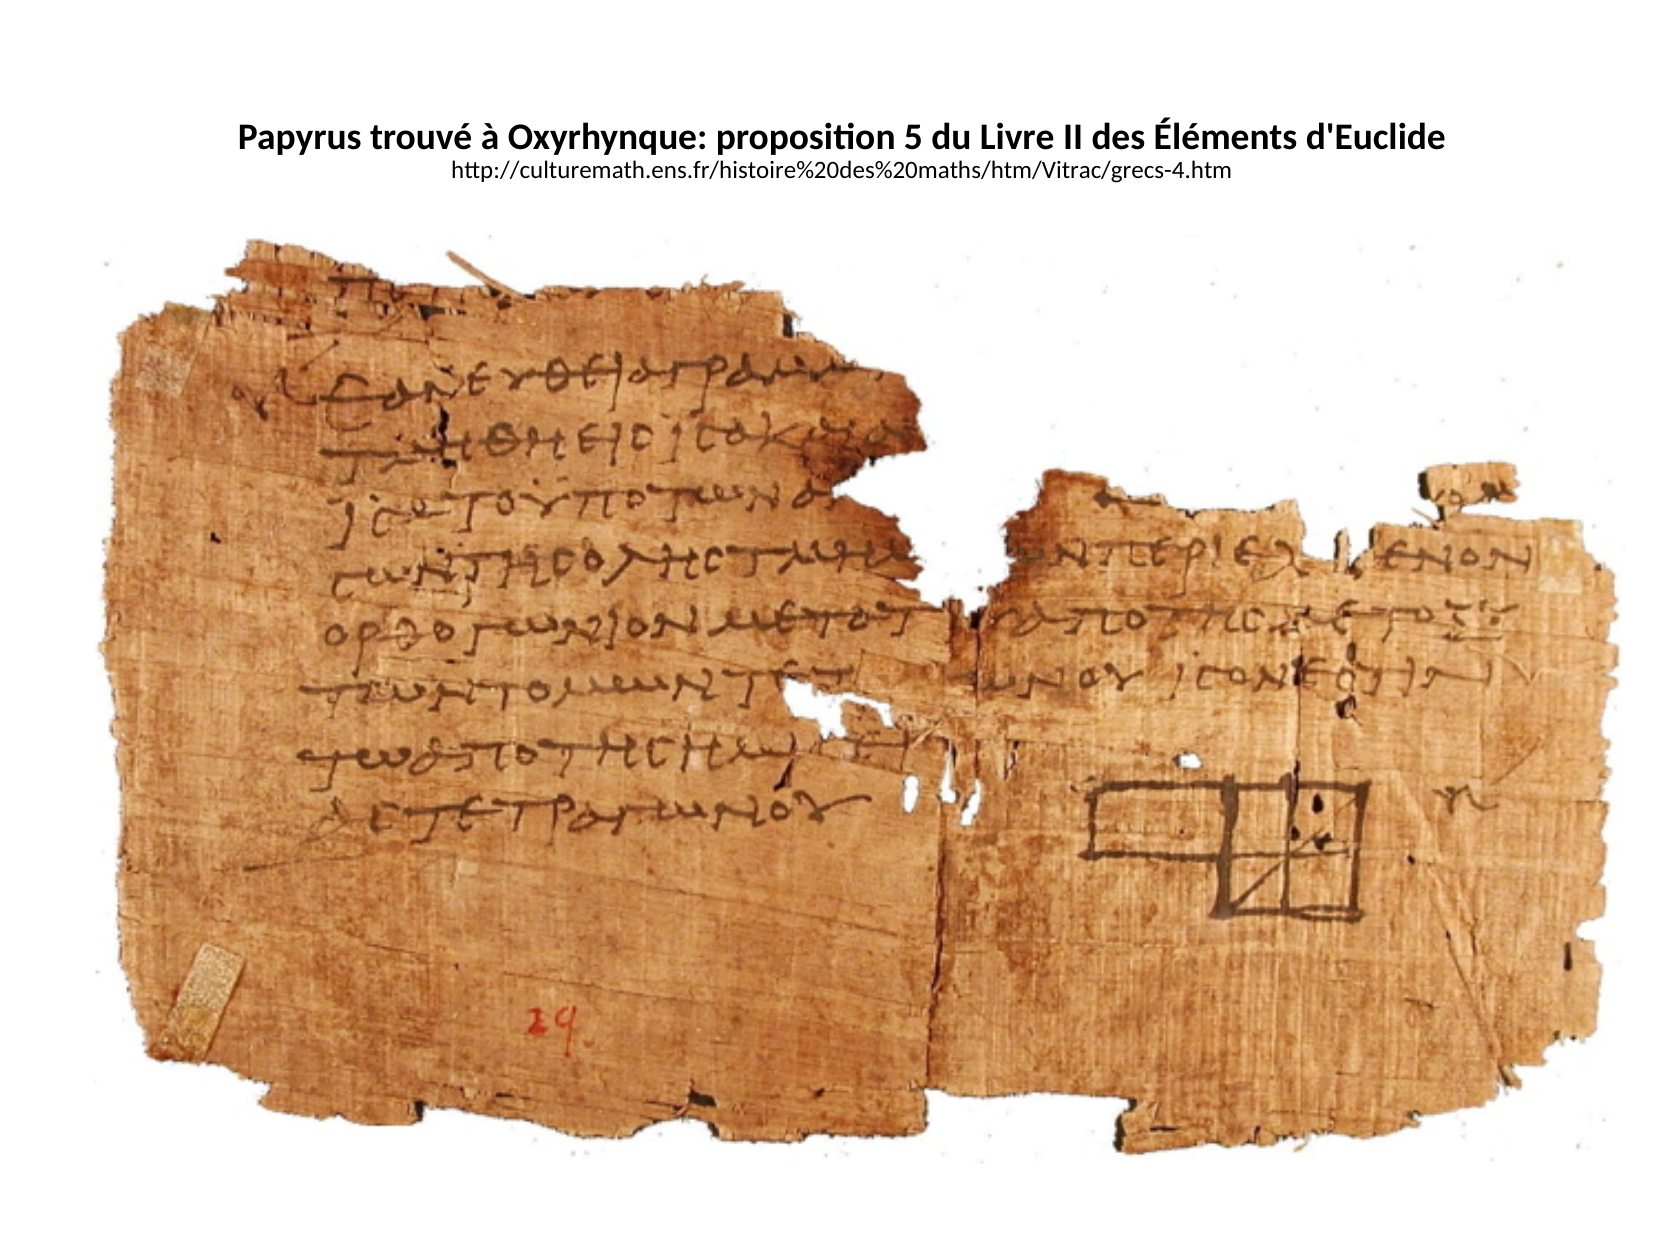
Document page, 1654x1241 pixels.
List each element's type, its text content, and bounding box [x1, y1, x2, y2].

title Papyrus trouvé à Oxyrhynque: proposition 5 du Livre II des Éléments d'Euclide http://culturemath.ens.fr/histoire%20des%20maths/htm/Vitrac/grecs-4.htm [98, 49, 1587, 235]
picture [94, 235, 1626, 1164]
